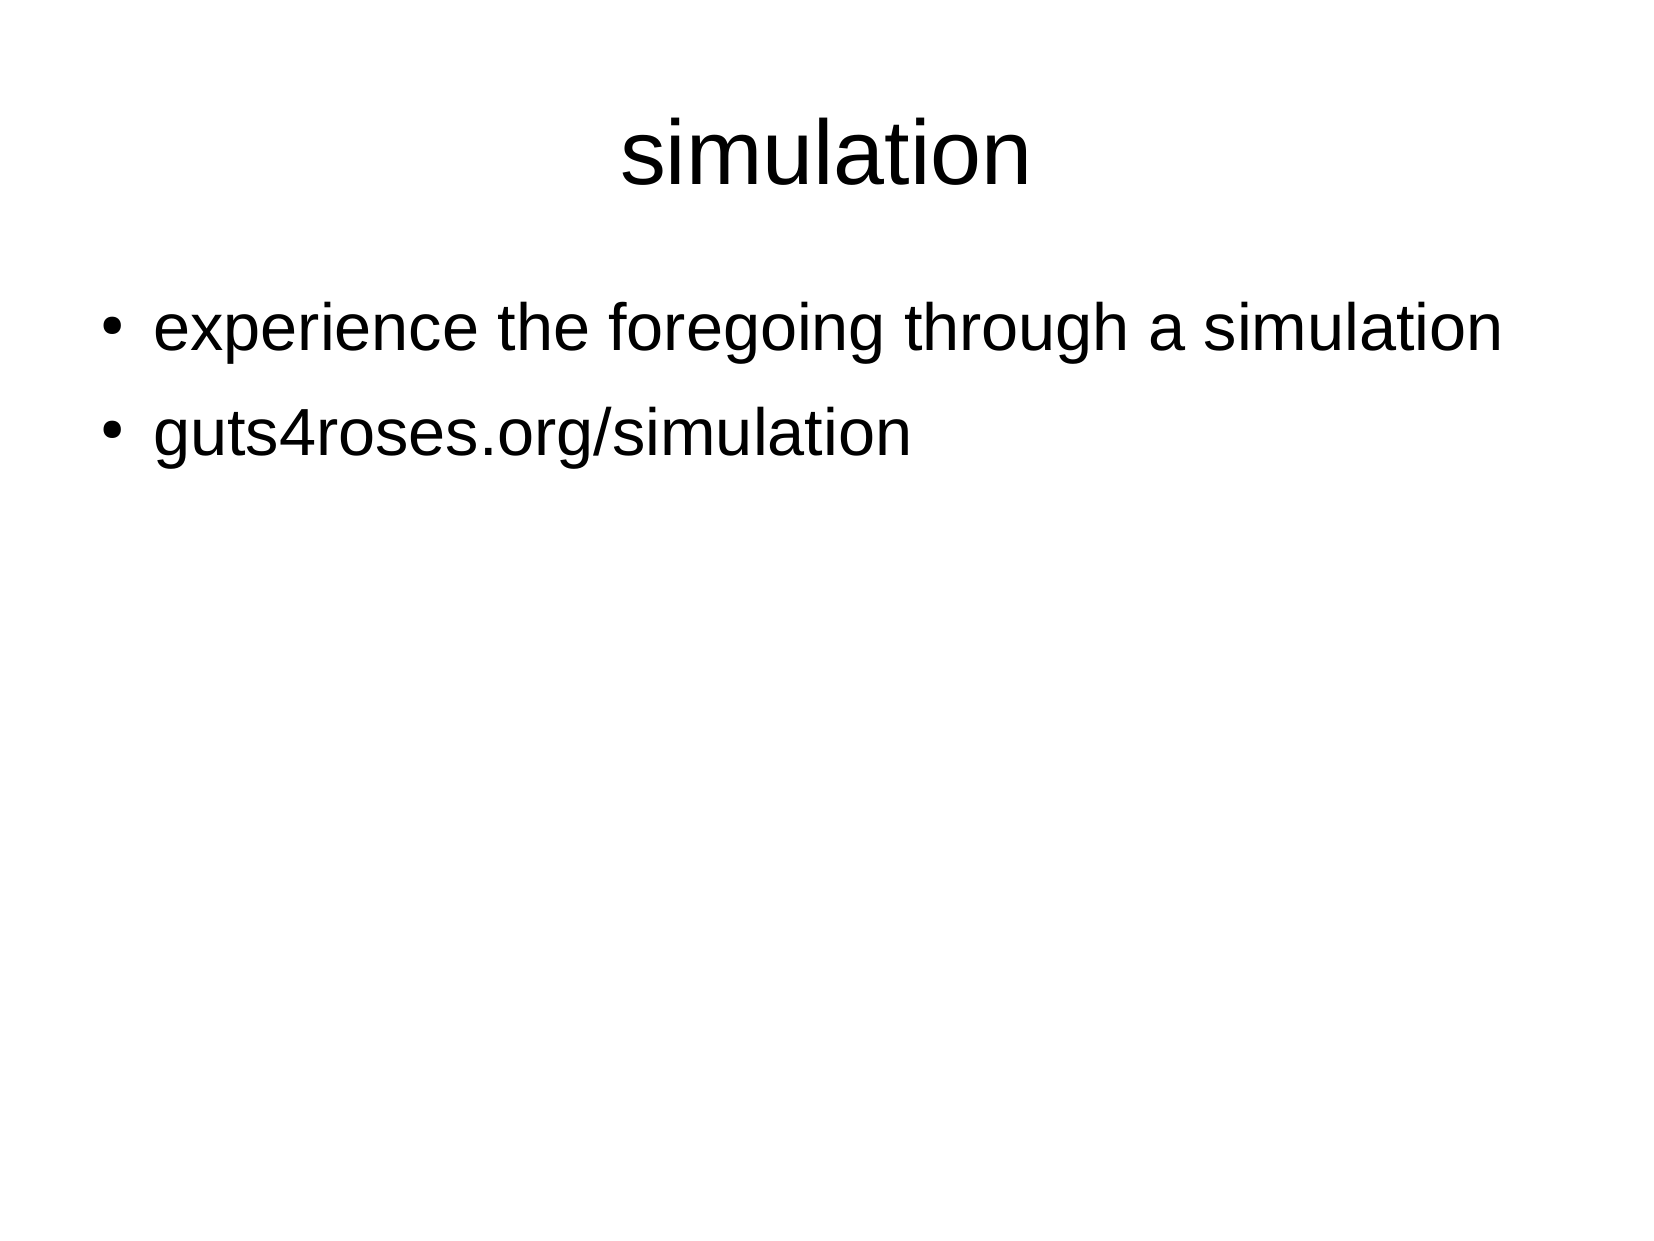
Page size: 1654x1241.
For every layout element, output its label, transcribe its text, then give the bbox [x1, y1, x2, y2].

list experience the foregoing through a simulation guts4roses.org/simulation [82, 290, 1571, 1109]
title simulation [82, 56, 1571, 250]
